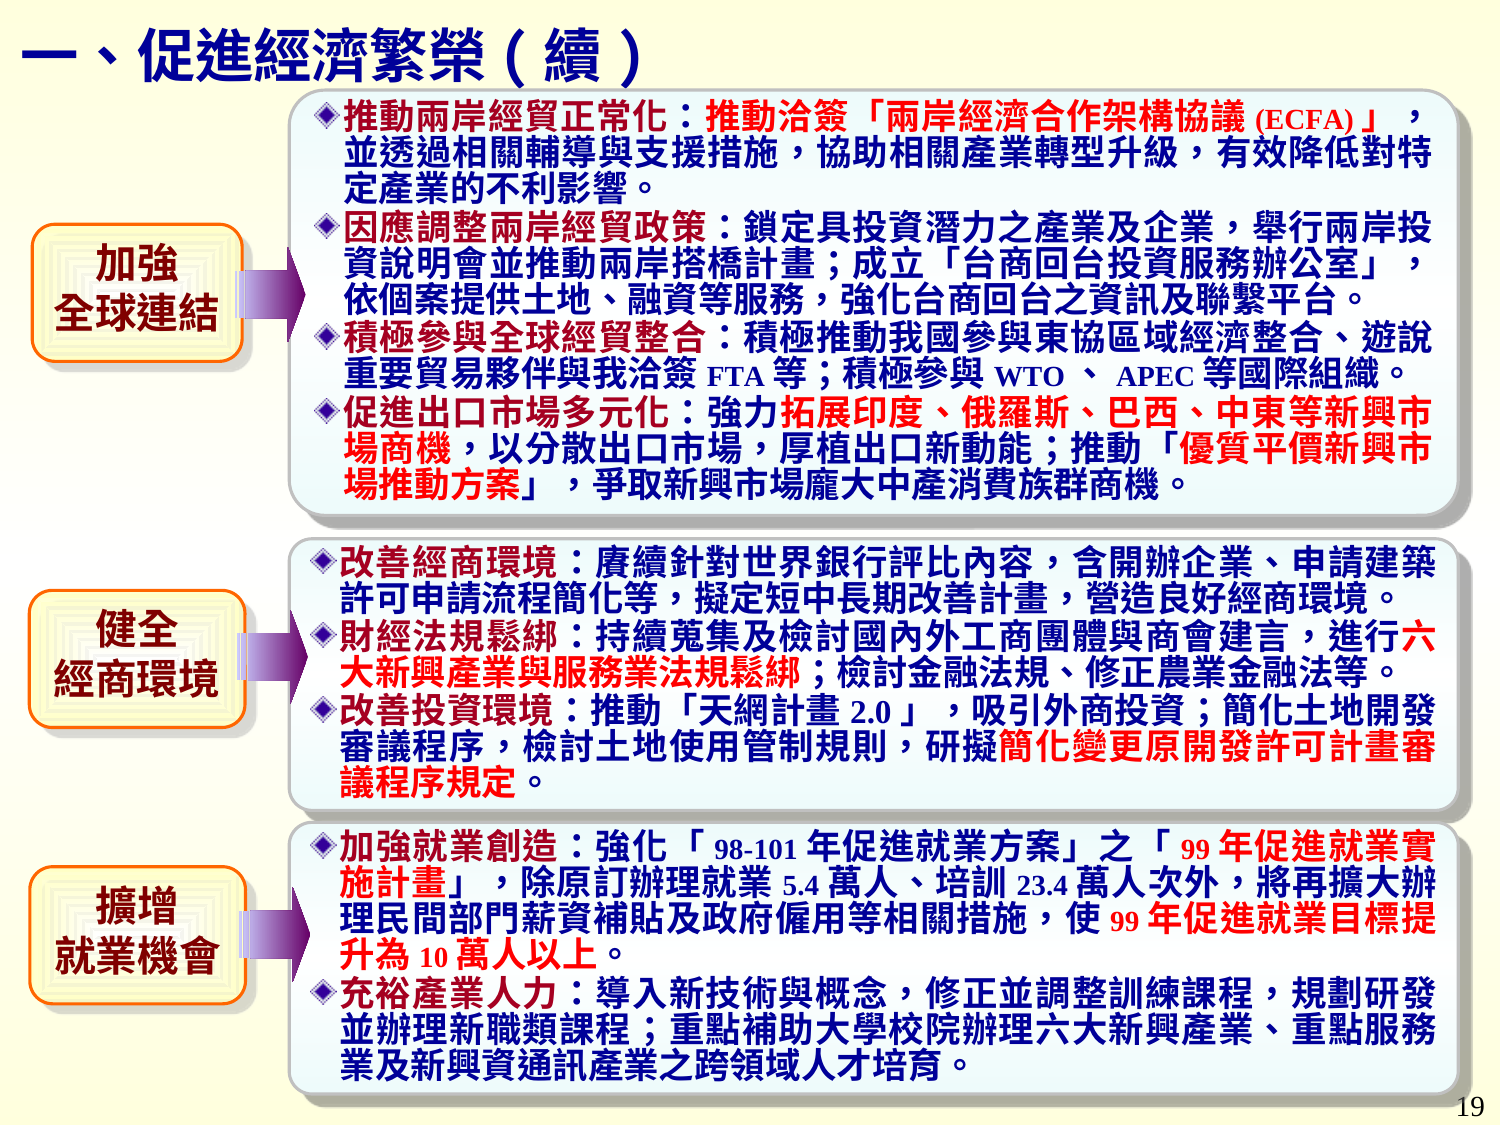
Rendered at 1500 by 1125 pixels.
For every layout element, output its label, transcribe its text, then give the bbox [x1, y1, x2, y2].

picture [314, 213, 340, 239]
picture [314, 102, 340, 129]
text_box [248, 609, 308, 705]
text_box 推動兩岸經貿正常化：推動洽簽「兩岸經濟合作架構協議(ECFA)」，並透過相關輔導與支援措施，協助相關產業轉型升級，有效降低對特定產業的不利影響。 因應調整兩岸經貿政策：鎖定具投資潛力之產業及企業，舉行兩岸投資說明會並推動兩岸搭橋計畫；成立「台商回台投資服務辦公室」，依個案提供土地、融資等服務，強化台商回台之資訊及聯繫平台。 積極參與全球經貿整合：積極推動我國參與東協區域經濟整合、遊說重要貿易夥伴與我洽簽FTA等；積極參與WTO、APEC等國際組織。 促進出口市場多元化：強力拓展印度、俄羅斯、巴西、中東等新興市場商機，以分散出口市場，厚植出口新動能；推動「優質平價新興市場推動方案」，爭取新興市場龐大中產消費族群商機。 [289, 90, 1459, 516]
picture [310, 832, 337, 859]
text_box 改善經商環境：賡續針對世界銀行評比內容，含開辦企業、申請建築許可申請流程簡化等，擬定短中長期改善計畫，營造良好經商環境。 財經法規鬆綁：持續蒐集及檢討國內外工商團體與商會建言，進行六大新興產業與服務業法規鬆綁；檢討金融法規、修正農業金融法等。 改善投資環境：推動「天網計畫2.0」，吸引外商投資；簡化土地開發審議程序，檢討土地使用管制規則，研擬簡化變更原開發許可計畫審議程序規定。 [289, 538, 1459, 811]
picture [310, 979, 337, 1005]
picture [310, 548, 337, 574]
text_box [239, 271, 244, 318]
text_box [250, 887, 311, 982]
text_box [244, 911, 248, 958]
text_box 一、促進經濟繁榮(續) [5, 4, 691, 98]
text_box 擴增 就業機會 [29, 866, 246, 1004]
text_box 加強 全球連結 [32, 224, 243, 362]
text_box 健全 經商環境 [29, 590, 245, 728]
picture [310, 622, 337, 648]
picture [314, 323, 340, 350]
text_box [242, 633, 246, 680]
picture [314, 398, 340, 424]
text_box [245, 247, 306, 342]
picture [310, 696, 337, 723]
text_box 加強就業創造：強化「98-101年促進就業方案」之「99年促進就業實施計畫」，除原訂辦理就業5.4萬人、培訓23.4萬人次外，將再擴大辦理民間部門薪資補貼及政府僱用等相關措施，使99年促進就業目標提升為10萬人以上。 充裕產業人力：導入新技術與概念，修正並調整訓練課程，規劃研發並辦理新職類課程；重點補助大學校院辦理六大新興產業、重點服務業及新興資通訊產業之跨領域人才培育。 [289, 822, 1459, 1094]
